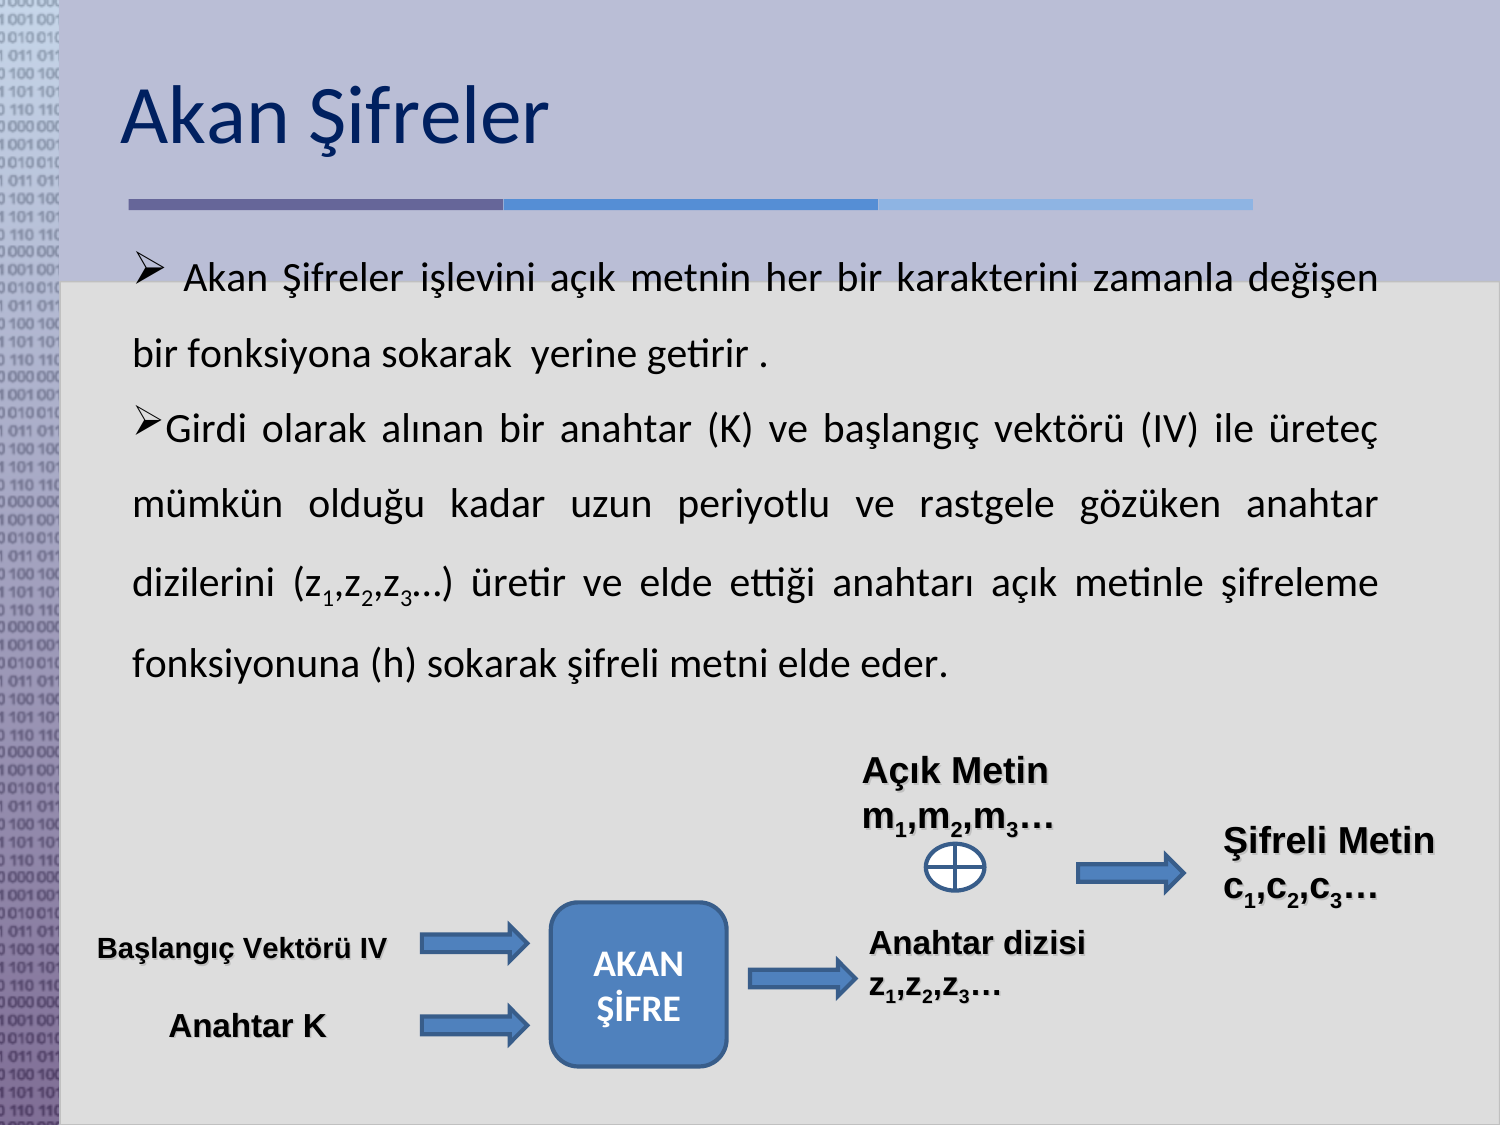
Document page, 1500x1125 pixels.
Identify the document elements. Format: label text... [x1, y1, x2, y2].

text_box AKAN ŞİFRE [550, 902, 727, 1067]
text_box Akan Şifreler işlevini açık metnin her bir karakterini zamanla değişen bir fonksiyona sokarak yerine getirir . Girdi olarak alınan bir anahtar (K) ve başlangıç vektörü (IV) ile üreteç mümkün olduğu kadar uzun periyotlu ve rastgele gözüken anahtar dizilerini (z1,z2,z3…) üretir ve elde ettiği anahtarı açık metinle şifreleme fonksiyonuna (h) sokarak şifreli metni elde eder. [117, 210, 1395, 797]
picture [0, 0, 60, 1125]
text_box Şifreli Metin c1,c2,c3… [1208, 808, 1451, 921]
text_box Başlangıç Vektörü IV [82, 922, 403, 973]
text_box [128, 199, 1253, 210]
text_box [925, 843, 985, 891]
text_box [421, 1007, 528, 1043]
text_box Açık Metin m1,m2,m3… [846, 738, 1071, 850]
text_box Anahtar dizisi z1,z2,z3… [853, 914, 1102, 1015]
text_box [421, 925, 528, 961]
text_box Akan Şifreler [105, 52, 844, 168]
text_box Anahtar K [153, 996, 343, 1052]
text_box [1078, 855, 1184, 891]
text_box [750, 960, 853, 997]
